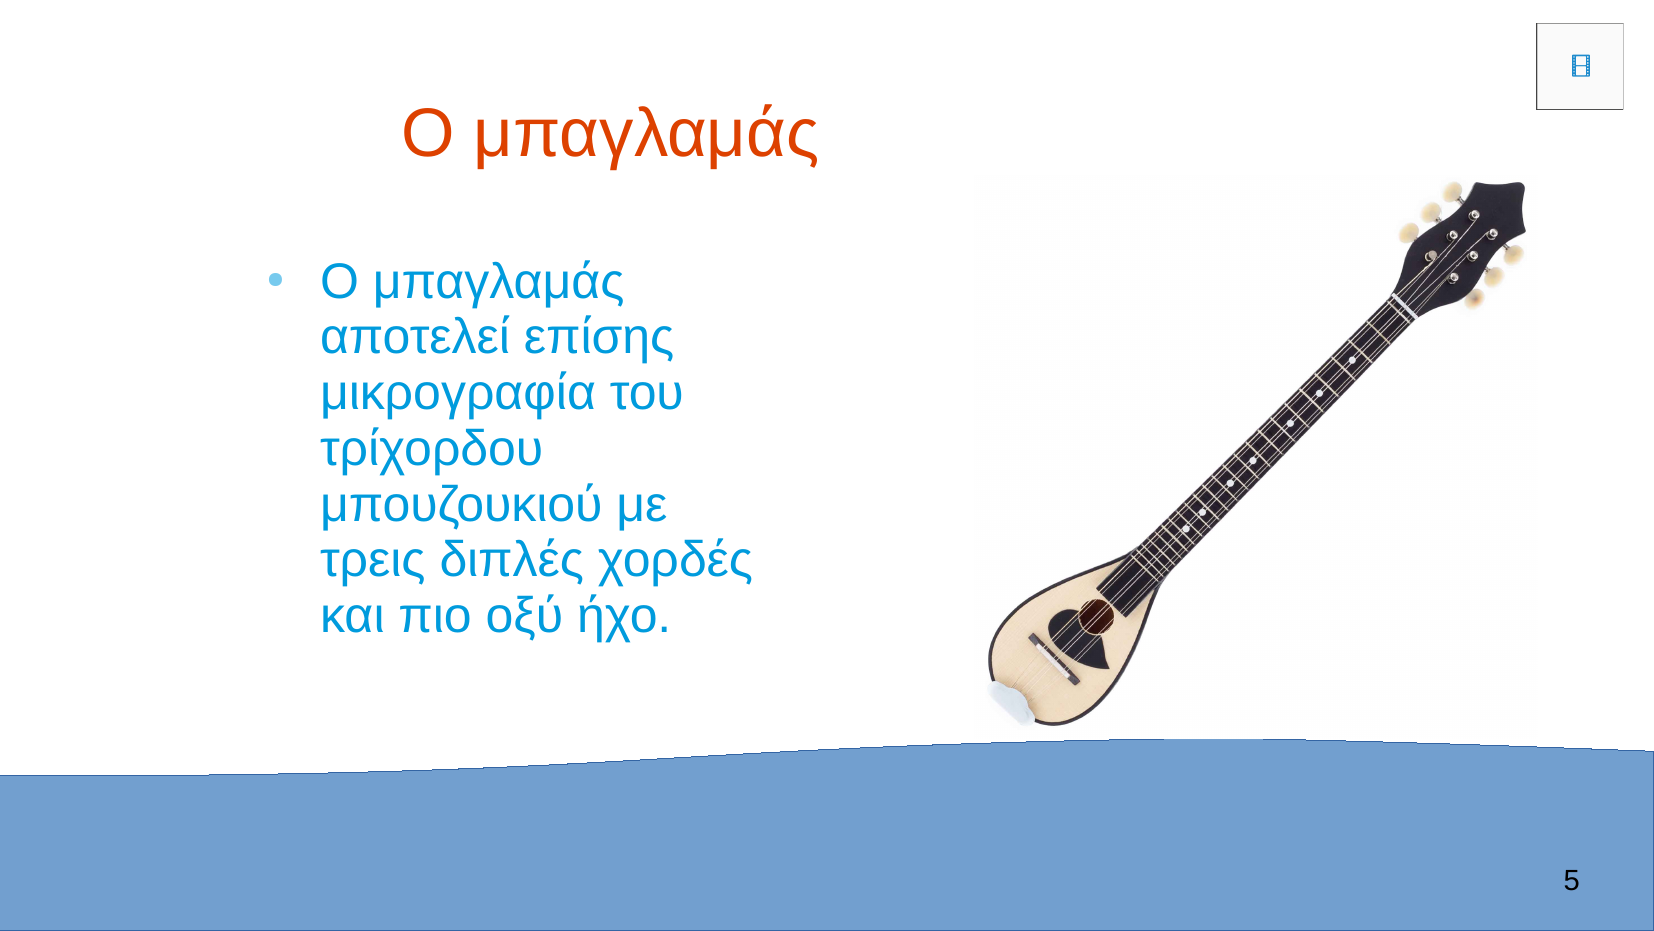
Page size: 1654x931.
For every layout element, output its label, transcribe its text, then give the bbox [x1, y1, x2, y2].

text_box [1535, 22, 1625, 111]
title Ο μπαγλαμάς [295, 59, 945, 207]
picture [974, 175, 1538, 739]
list Ο μπαγλαμάς αποτελεί επίσης μικρογραφία του τρίχορδου μπουζουκιού με τρεις διπλές χορδές και πιο οξύ ήχο. [249, 252, 768, 680]
